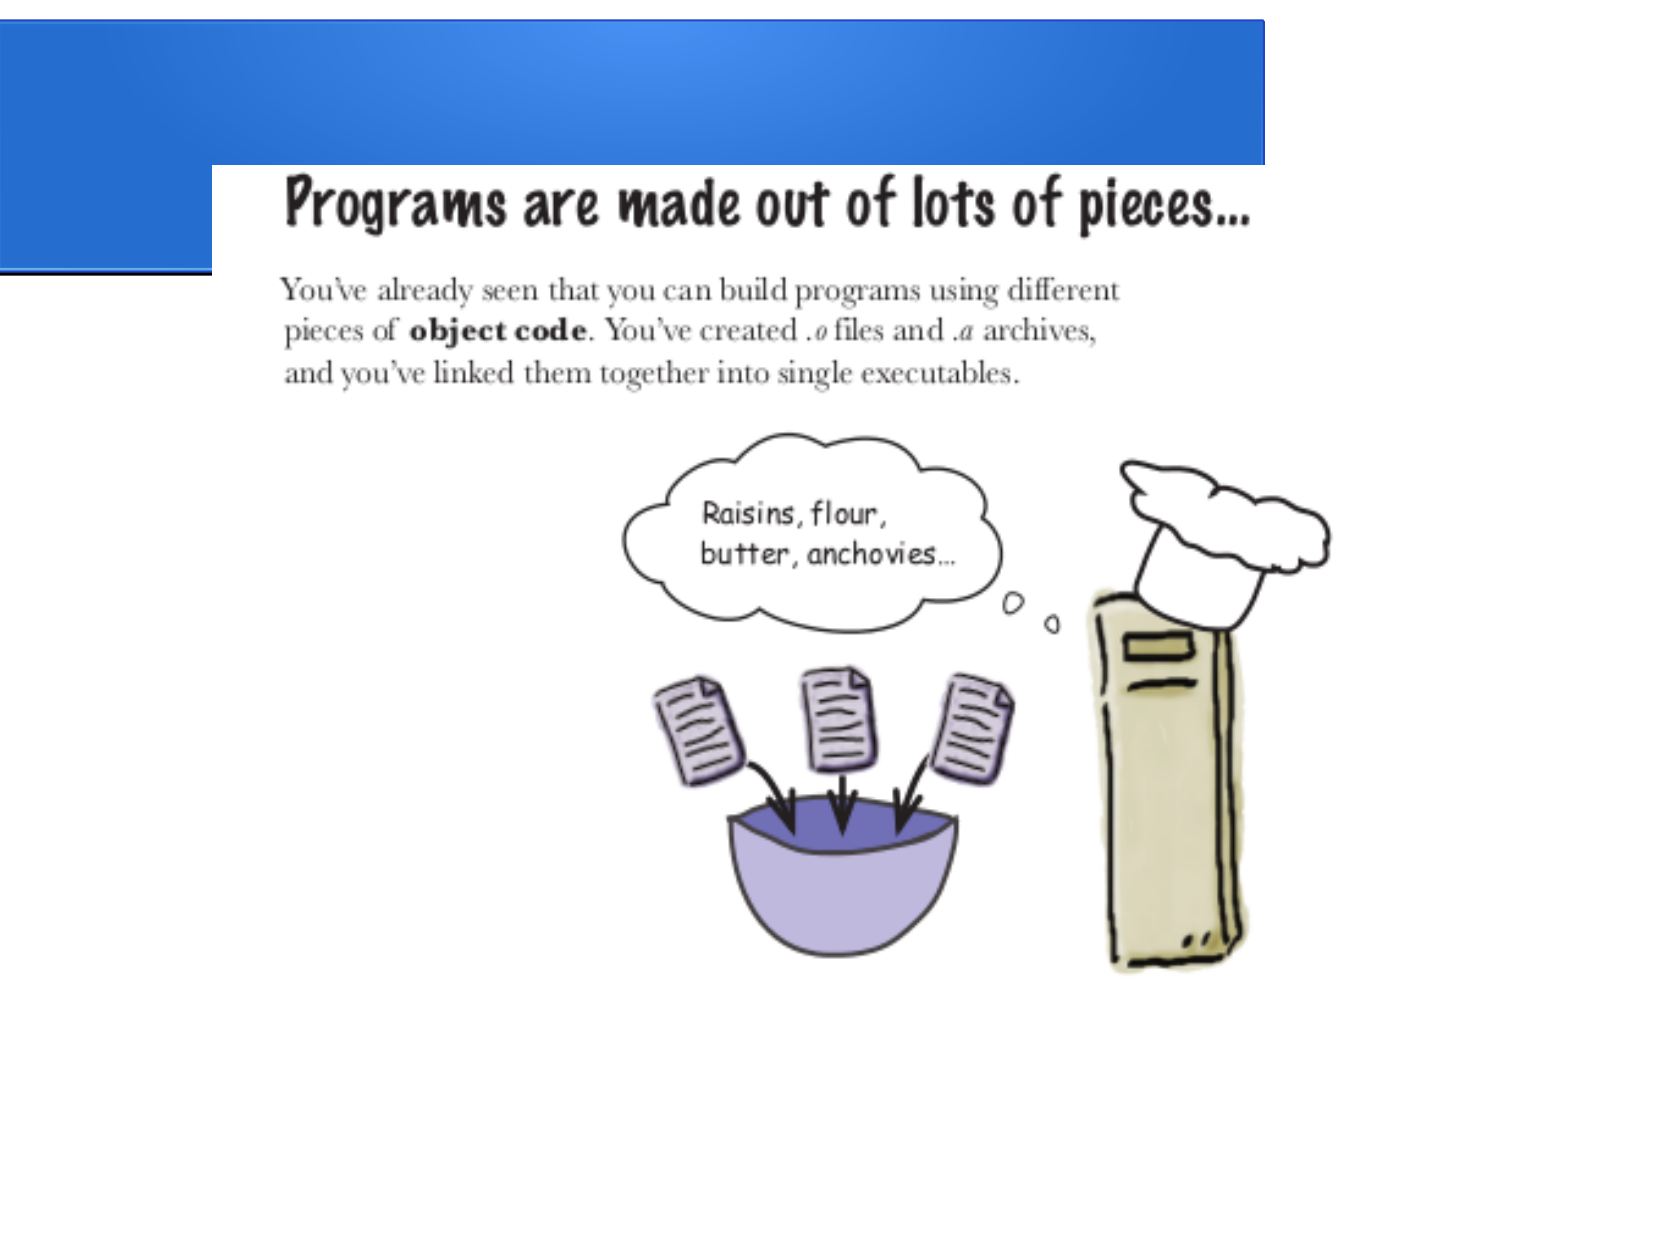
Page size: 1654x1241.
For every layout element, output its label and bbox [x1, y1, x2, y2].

picture [212, 165, 1382, 1004]
